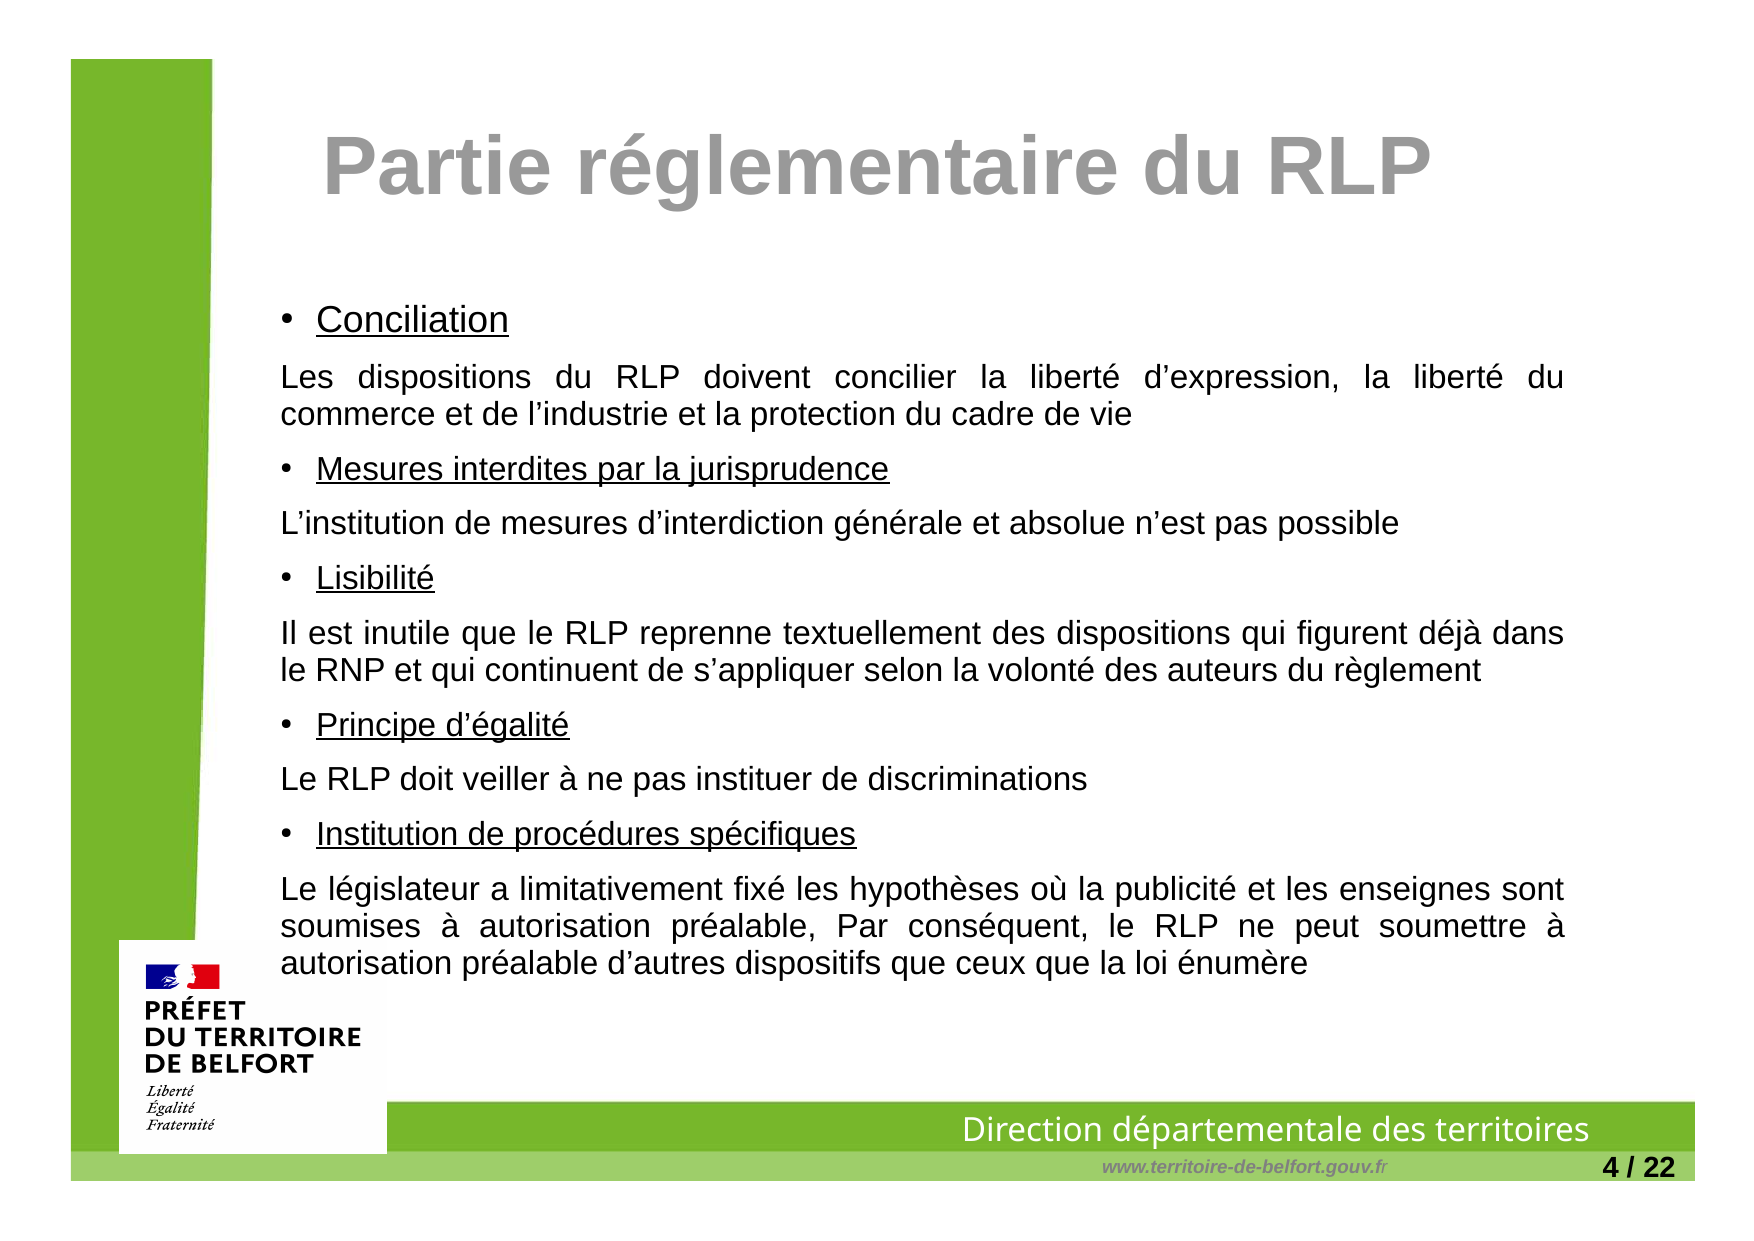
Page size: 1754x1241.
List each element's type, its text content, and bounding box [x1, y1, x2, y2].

picture [70, 59, 1695, 1181]
title Partie réglementaire du RLP [141, 72, 1615, 260]
text_box Conciliation Les dispositions du RLP doivent concilier la liberté d’expression, la liberté du commerce et de l’industrie et la protection du cadre de vie Mesures interdites par la jurisprudence L’institution de mesures d’interdiction générale et absolue n’est pas possible Lisibilité Il est inutile que le RLP reprenne textuellement des dispositions qui figurent déjà dans le RNP et qui continuent de s’appliquer selon la volonté des auteurs du règlement Principe d’égalité Le RLP doit veiller à ne pas instituer de discriminations Institution de procédures spécifiques Le législateur a limitativement fixé les hypothèses où la publicité et les enseignes sont soumises à autorisation préalable, Par conséquent, le RLP ne peut soumettre à autorisation préalable d’autres dispositifs que ceux que la loi énumère [265, 291, 1582, 1127]
